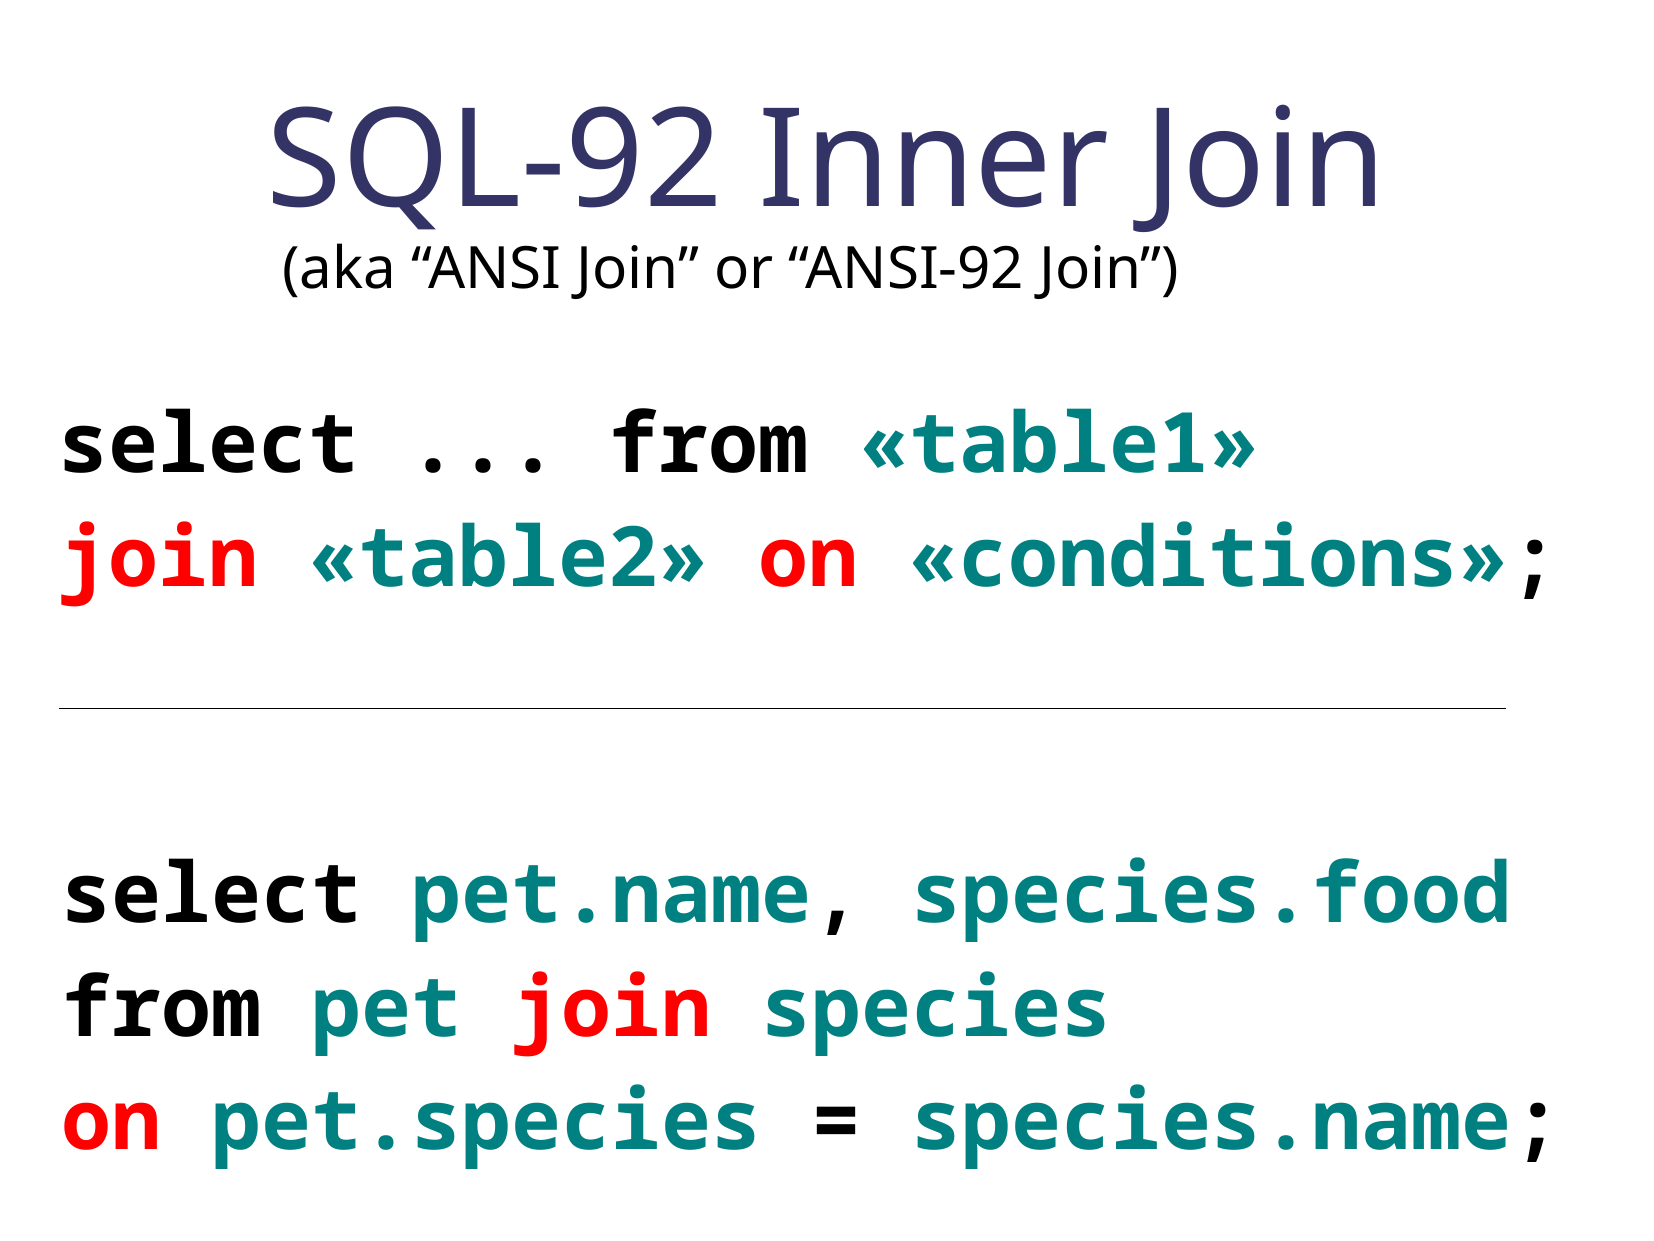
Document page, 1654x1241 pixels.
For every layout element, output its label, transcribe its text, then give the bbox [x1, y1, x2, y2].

subtitle select ... from «table1» join «table2» on «conditions»; [59, 383, 1597, 576]
text_box select pet.name, species.food from pet join species on pet.species = species.name; [61, 833, 1565, 1123]
title SQL-92 Inner Join [82, 56, 1571, 250]
text_box (aka “ANSI Join” or “ANSI-92 Join”) [267, 218, 1353, 305]
